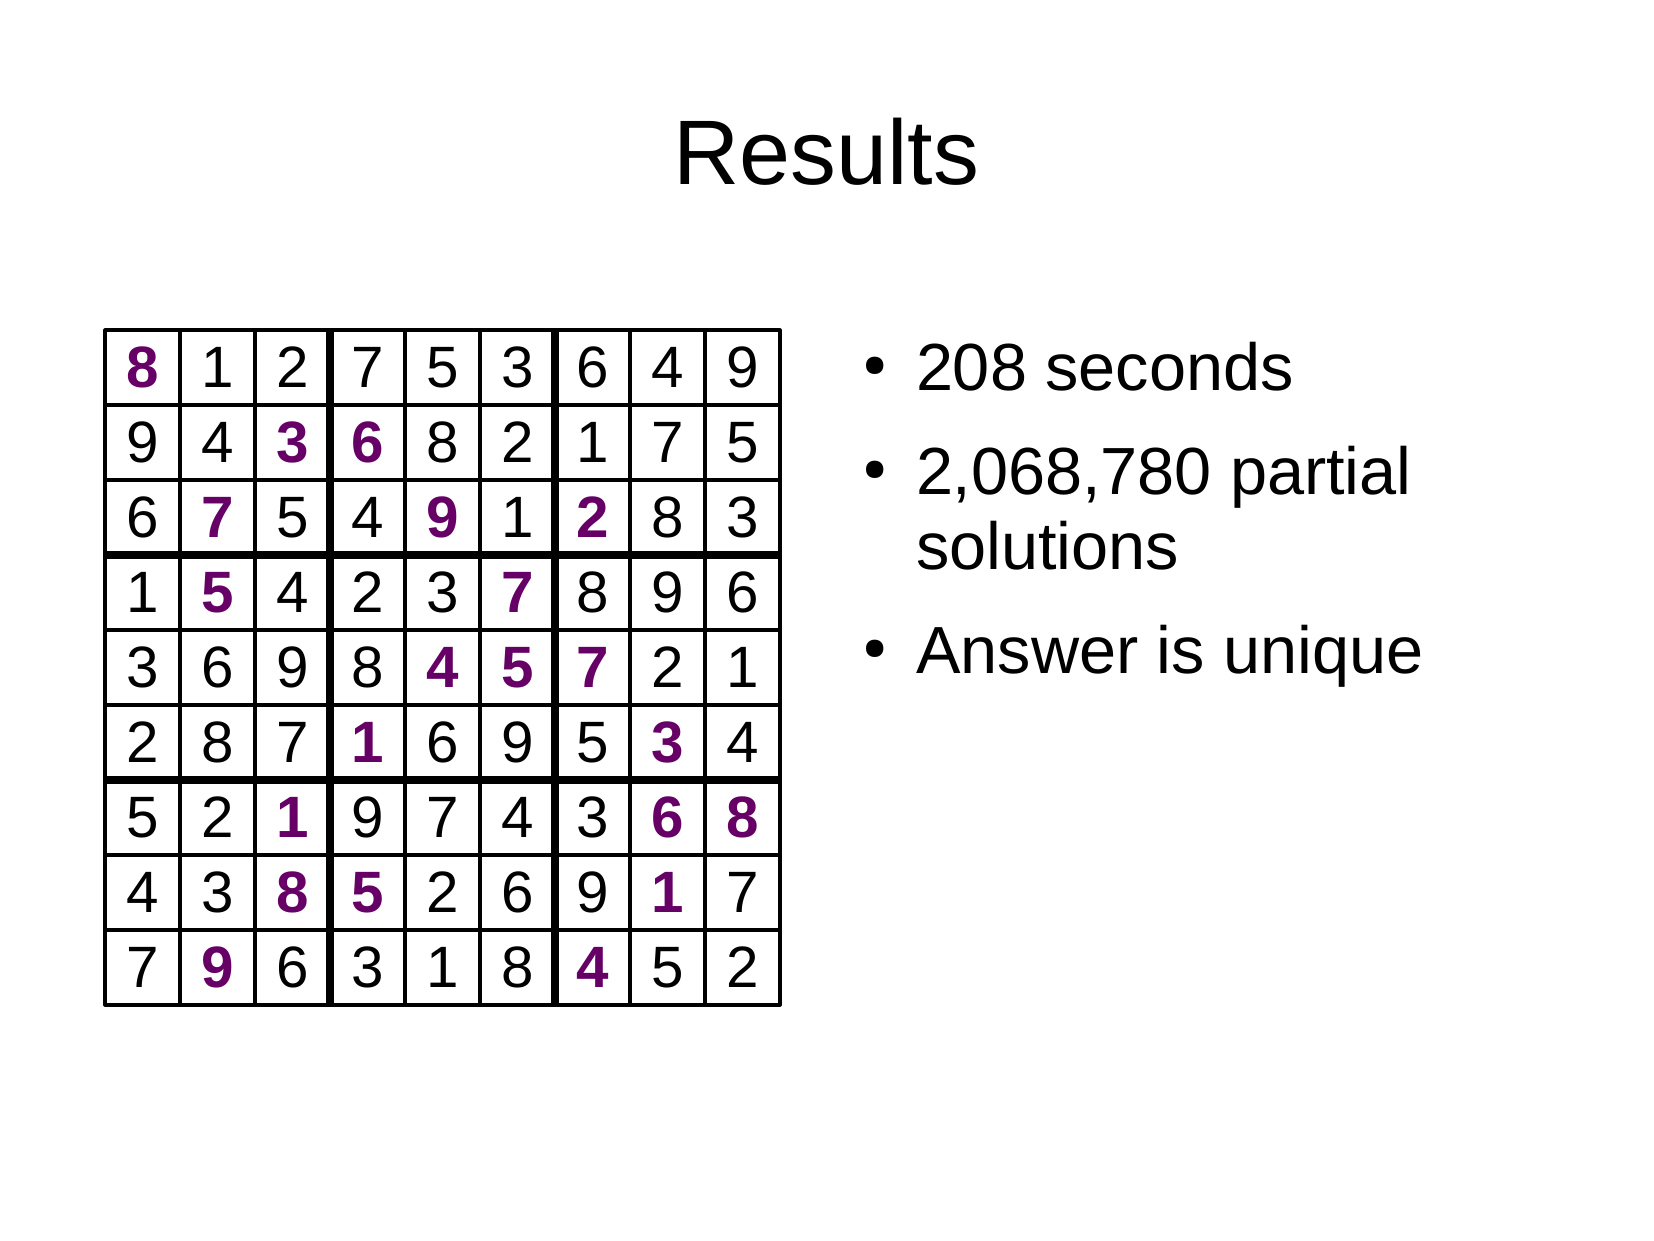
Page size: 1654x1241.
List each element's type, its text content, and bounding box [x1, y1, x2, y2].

text_box 1 [630, 855, 705, 930]
text_box 5 [180, 559, 255, 630]
text_box 2 [334, 559, 405, 630]
text_box 4 [480, 784, 551, 855]
text_box 2 [480, 405, 551, 480]
text_box 7 [180, 480, 255, 551]
text_box 2 [630, 630, 705, 705]
text_box 9 [105, 405, 180, 480]
text_box 6 [255, 930, 330, 1006]
text_box 1 [559, 405, 630, 480]
text_box 3 [559, 784, 630, 855]
text_box 7 [405, 784, 480, 855]
text_box 1 [105, 559, 180, 630]
text_box 3 [480, 330, 551, 405]
text_box 8 [405, 405, 480, 480]
text_box 3 [105, 630, 180, 705]
text_box 4 [180, 405, 255, 480]
text_box 4 [705, 705, 781, 780]
text_box 8 [559, 559, 630, 630]
text_box 6 [405, 705, 480, 776]
text_box 6 [480, 855, 551, 930]
text_box 1 [180, 330, 255, 405]
text_box 7 [334, 330, 405, 405]
text_box 3 [180, 855, 255, 930]
text_box 4 [555, 930, 630, 1006]
text_box 5 [105, 784, 180, 855]
text_box 9 [630, 559, 705, 630]
text_box 9 [705, 330, 781, 405]
text_box 3 [405, 559, 480, 630]
text_box 8 [630, 480, 705, 551]
text_box 5 [630, 930, 705, 1006]
text_box 6 [334, 405, 405, 480]
text_box 8 [105, 330, 180, 405]
text_box 6 [705, 555, 781, 630]
text_box 9 [405, 480, 480, 551]
text_box 6 [105, 480, 180, 551]
text_box 8 [255, 855, 326, 930]
text_box 3 [255, 405, 326, 480]
text_box 2 [255, 330, 326, 405]
text_box 9 [255, 630, 326, 705]
text_box 1 [480, 480, 551, 551]
text_box 2 [105, 705, 180, 776]
text_box 8 [480, 930, 555, 1006]
text_box 4 [630, 330, 705, 405]
text_box 3 [630, 705, 705, 776]
text_box 1 [255, 784, 326, 855]
text_box 9 [559, 855, 630, 930]
text_box 4 [405, 630, 480, 705]
text_box 7 [559, 630, 630, 705]
text_box 5 [705, 405, 781, 480]
text_box 6 [630, 784, 705, 855]
text_box 1 [334, 705, 405, 776]
text_box 1 [705, 630, 781, 705]
text_box 7 [105, 930, 180, 1006]
text_box 5 [405, 330, 480, 405]
text_box 4 [334, 480, 405, 551]
text_box 4 [255, 559, 326, 630]
text_box 7 [480, 559, 551, 630]
text_box 9 [180, 930, 255, 1006]
text_box 5 [255, 480, 326, 551]
text_box 3 [705, 480, 781, 555]
text_box 4 [105, 855, 180, 930]
text_box 2 [705, 930, 781, 1006]
text_box 5 [334, 855, 405, 930]
text_box 7 [705, 855, 781, 930]
text_box 2 [559, 480, 630, 551]
title Results [82, 49, 1571, 257]
text_box 2 [180, 784, 255, 855]
text_box 5 [480, 630, 551, 705]
text_box 6 [180, 630, 255, 705]
text_box 8 [334, 630, 405, 705]
text_box 8 [705, 780, 781, 855]
text_box 3 [330, 930, 405, 1006]
text_box 8 [180, 705, 255, 776]
text_box 9 [334, 784, 405, 855]
text_box 9 [480, 705, 551, 776]
list 208 seconds 2,068,780 partial solutions Answer is unique [845, 330, 1572, 1109]
text_box 2 [405, 855, 480, 930]
text_box 6 [559, 330, 630, 405]
text_box 7 [630, 405, 705, 480]
text_box 5 [559, 705, 630, 776]
text_box 7 [255, 705, 326, 776]
text_box 1 [405, 930, 480, 1006]
